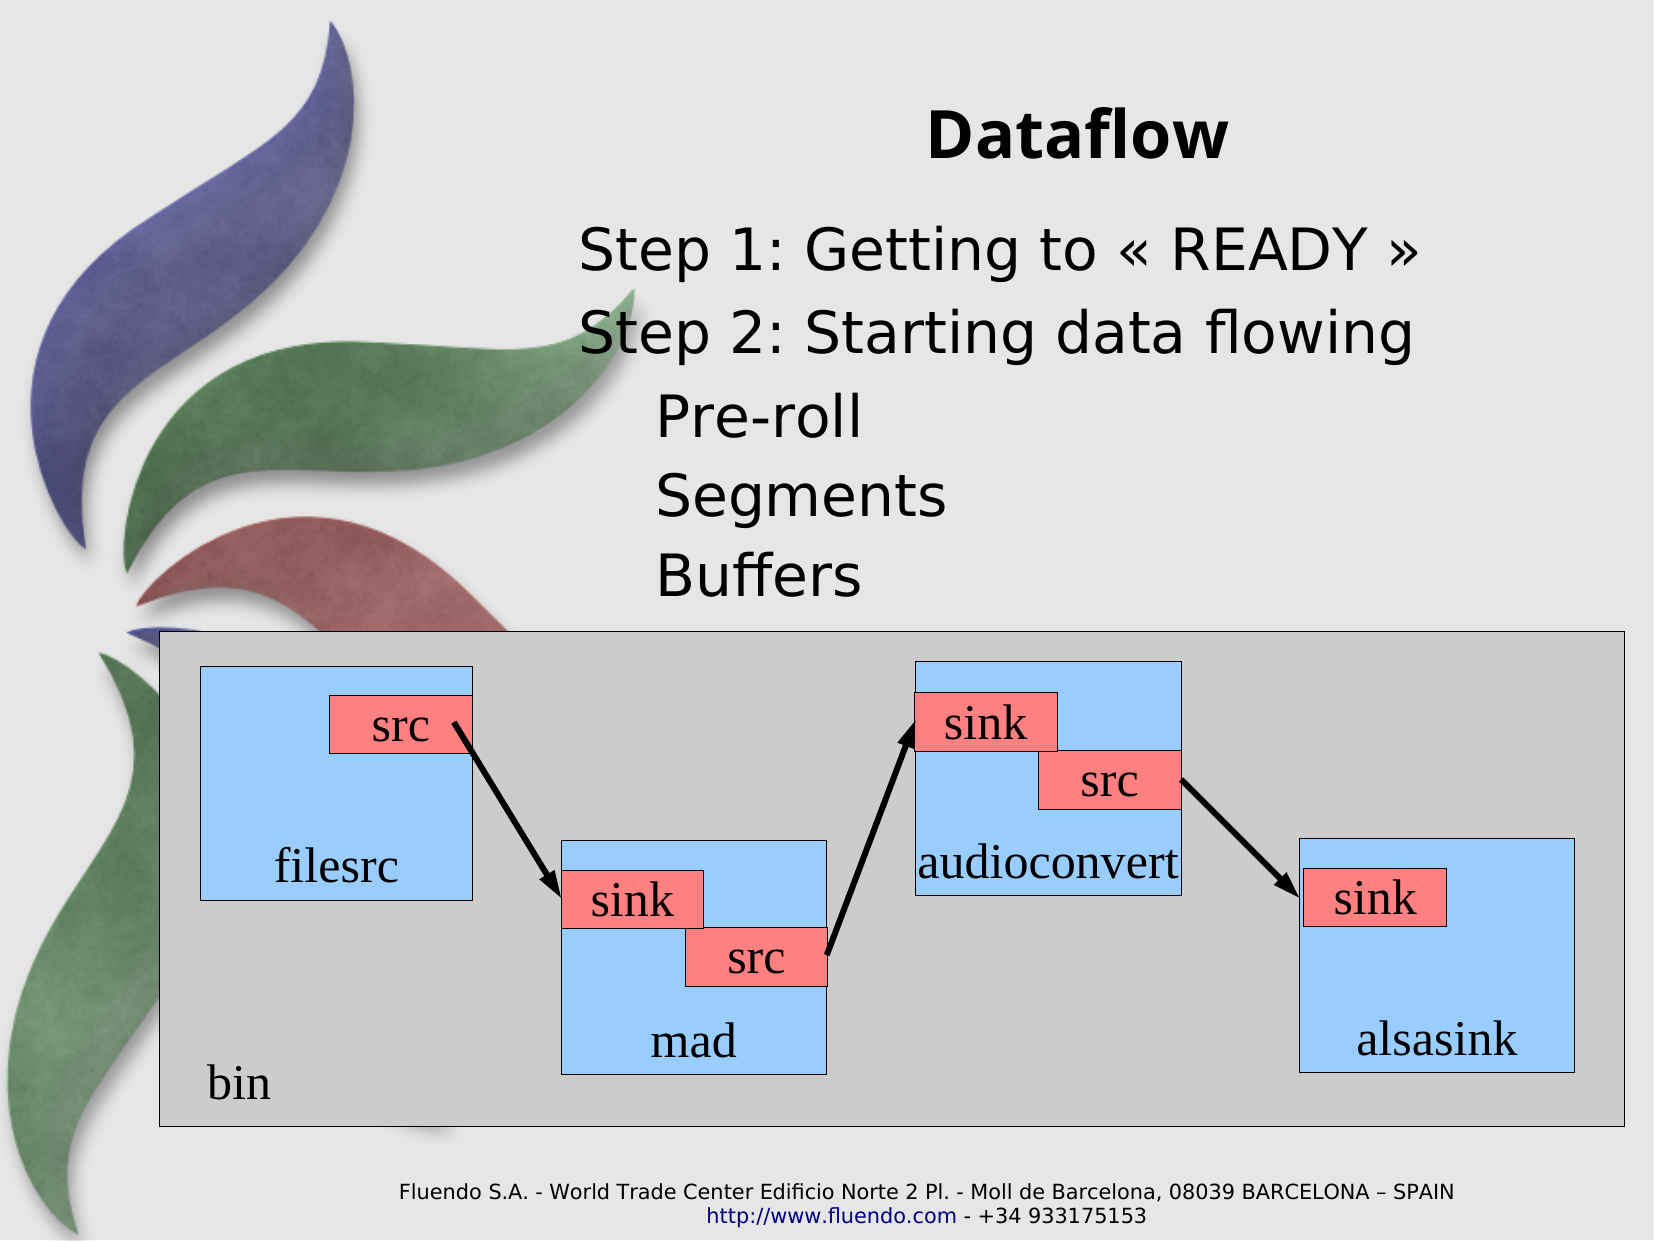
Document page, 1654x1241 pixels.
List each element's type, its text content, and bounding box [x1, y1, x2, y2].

text_box sink [561, 870, 704, 929]
text_box audioconvert [915, 661, 1182, 750]
text_box src [685, 927, 828, 987]
title Dataflow [561, 59, 1595, 207]
text_box bin [206, 1054, 286, 1116]
text_box audioconvert [915, 752, 1182, 896]
text_box [159, 631, 1625, 1127]
text_box mad [561, 929, 827, 1075]
text_box alsasink [1299, 838, 1575, 1073]
text_box sink [914, 692, 1058, 752]
text_box sink [1303, 868, 1447, 927]
text_box src [1038, 750, 1182, 810]
text_box filesrc [200, 666, 473, 901]
list Step 1: Getting to « READY » Step 2: Starting data flowing Pre-roll Segments Buffers [561, 216, 1595, 611]
text_box mad [561, 840, 827, 927]
text_box src [329, 695, 473, 754]
picture [0, 0, 711, 1241]
